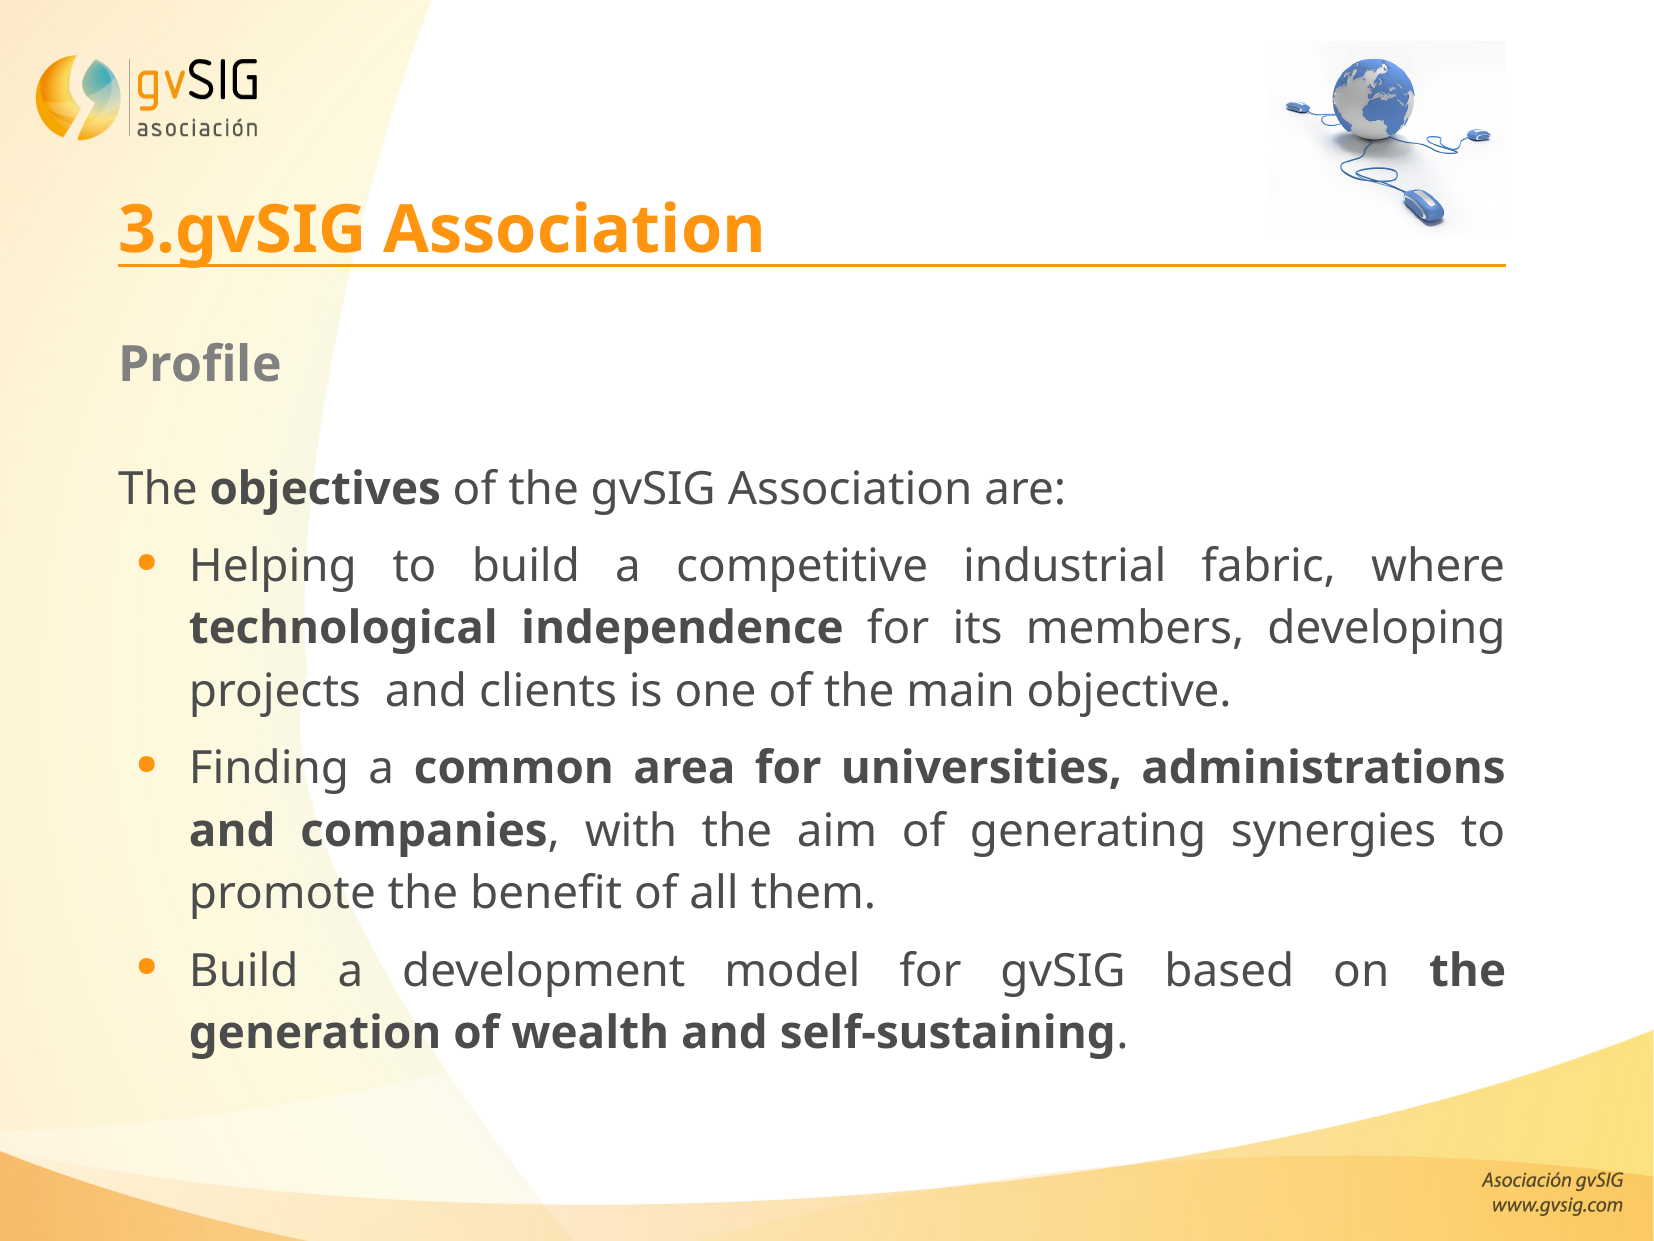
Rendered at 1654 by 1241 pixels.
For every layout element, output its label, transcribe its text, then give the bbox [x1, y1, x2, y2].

list The objectives of the gvSIG Association are: Helping to build a competitive industrial fabric, where technological independence for its members, developing projects and clients is one of the main objective. Finding a common area for universities, administrations and companies, with the aim of generating synergies to promote the benefit of all them. Build a development model for gvSIG based on the generation of wealth and self-sustaining. [118, 377, 1506, 1072]
title 3.gvSIG Association [118, 177, 1607, 276]
title Profile [118, 317, 739, 377]
picture [0, 0, 1654, 1241]
